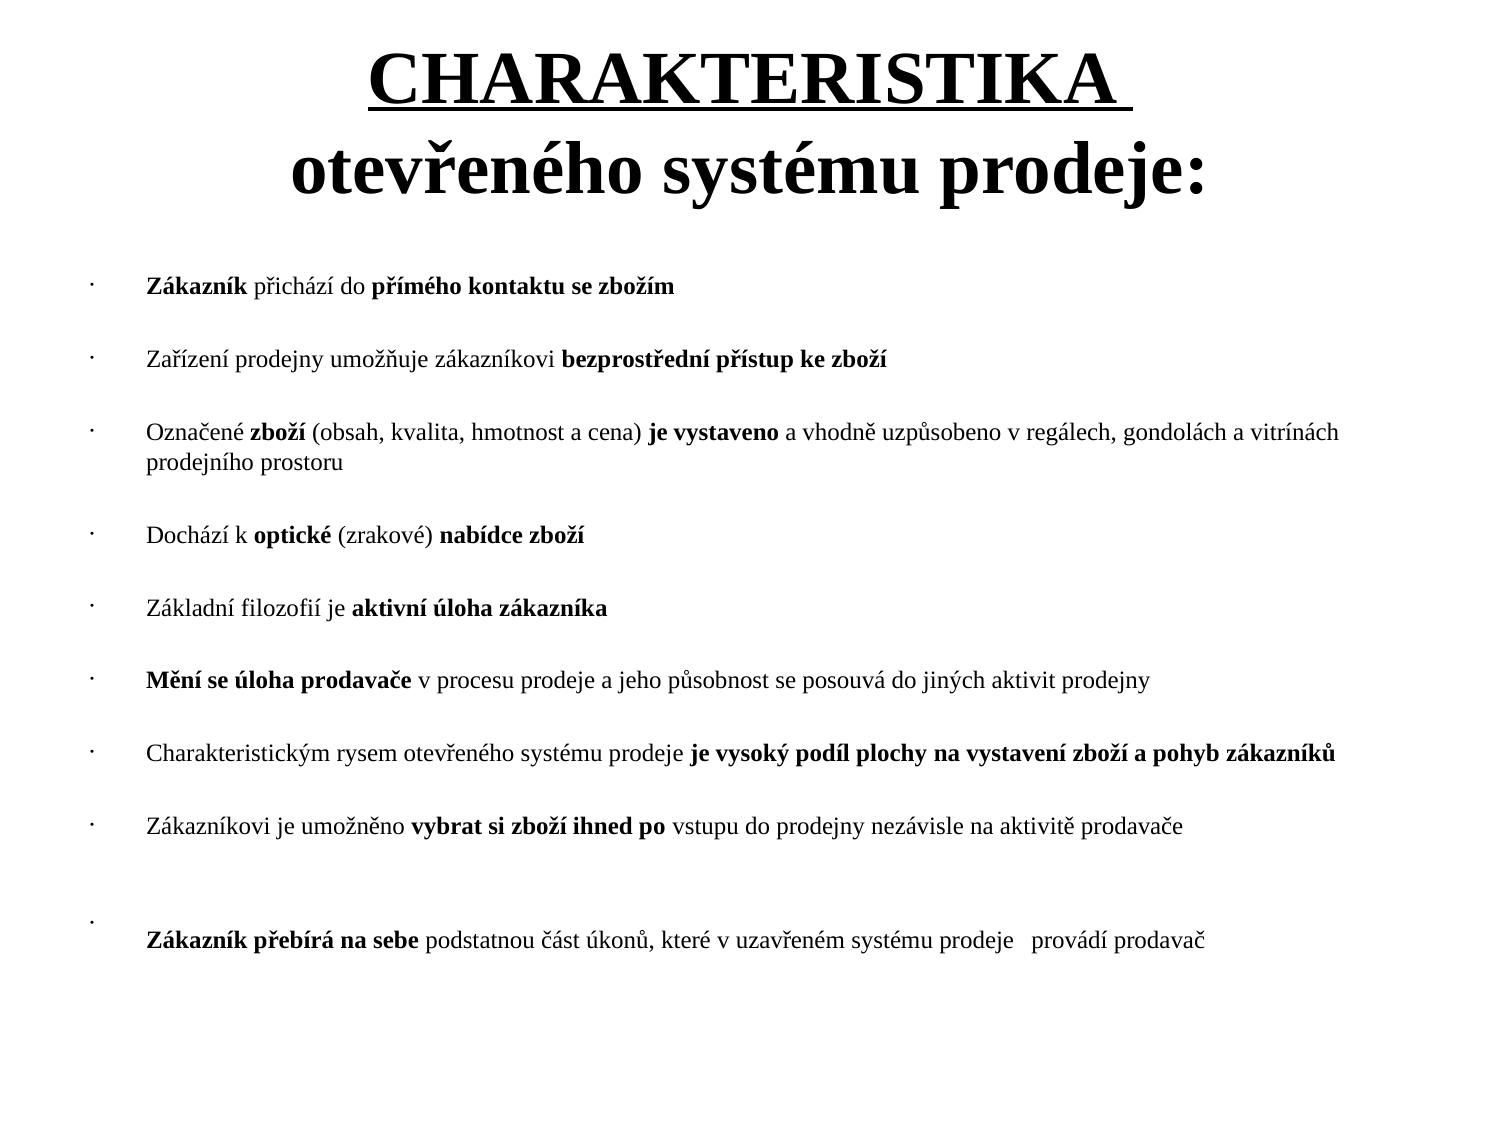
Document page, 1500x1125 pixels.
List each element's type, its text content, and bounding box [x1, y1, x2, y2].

title CHARAKTERISTIKA otevřeného systému prodeje: [75, 0, 1426, 262]
text_box Zákazník přichází do přímého kontaktu se zbožím Zařízení prodejny umožňuje zákazníkovi bezprostřední přístup ke zboží Označené zboží (obsah, kvalita, hmotnost a cena) je vystaveno a vhodně uzpůsobeno v regálech, gondolách a vitrínách prodejního prostoru Dochází k optické (zrakové) nabídce zboží Základní filozofií je aktivní úloha zákazníka Mění se úloha prodavače v procesu prodeje a jeho působnost se posouvá do jiných aktivit prodejny Charakteristickým rysem otevřeného systému prodeje je vysoký podíl plochy na vystavení zboží a pohyb zákazníků Zákazníkovi je umožněno vybrat si zboží ihned po vstupu do prodejny nezávisle na aktivitě prodavače Zákazník přebírá na sebe podstatnou část úkonů, které v uzavřeném systému prodeje provádí prodavač [75, 262, 1426, 1005]
